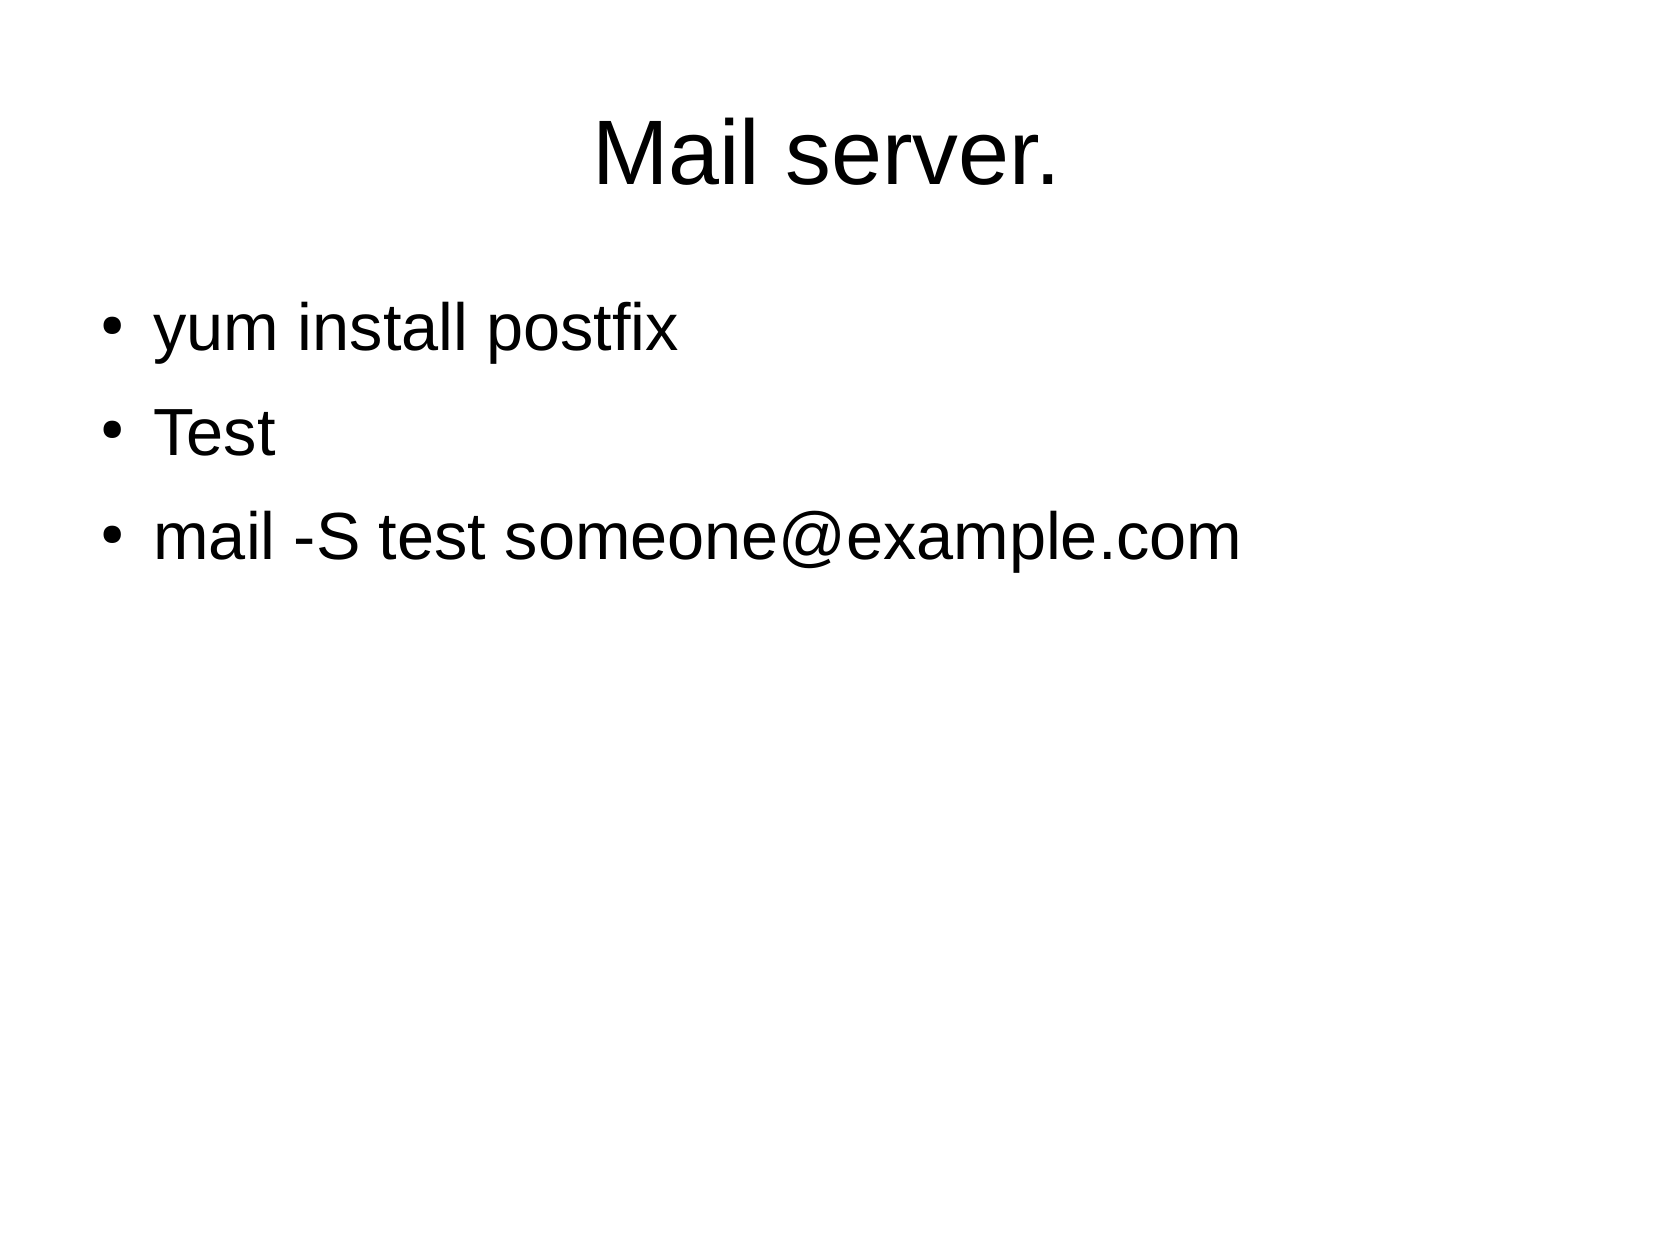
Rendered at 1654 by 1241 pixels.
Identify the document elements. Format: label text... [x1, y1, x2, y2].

title Mail server. [82, 49, 1571, 257]
list yum install postfix Test mail -S test someone@example.com [82, 290, 1571, 1010]
